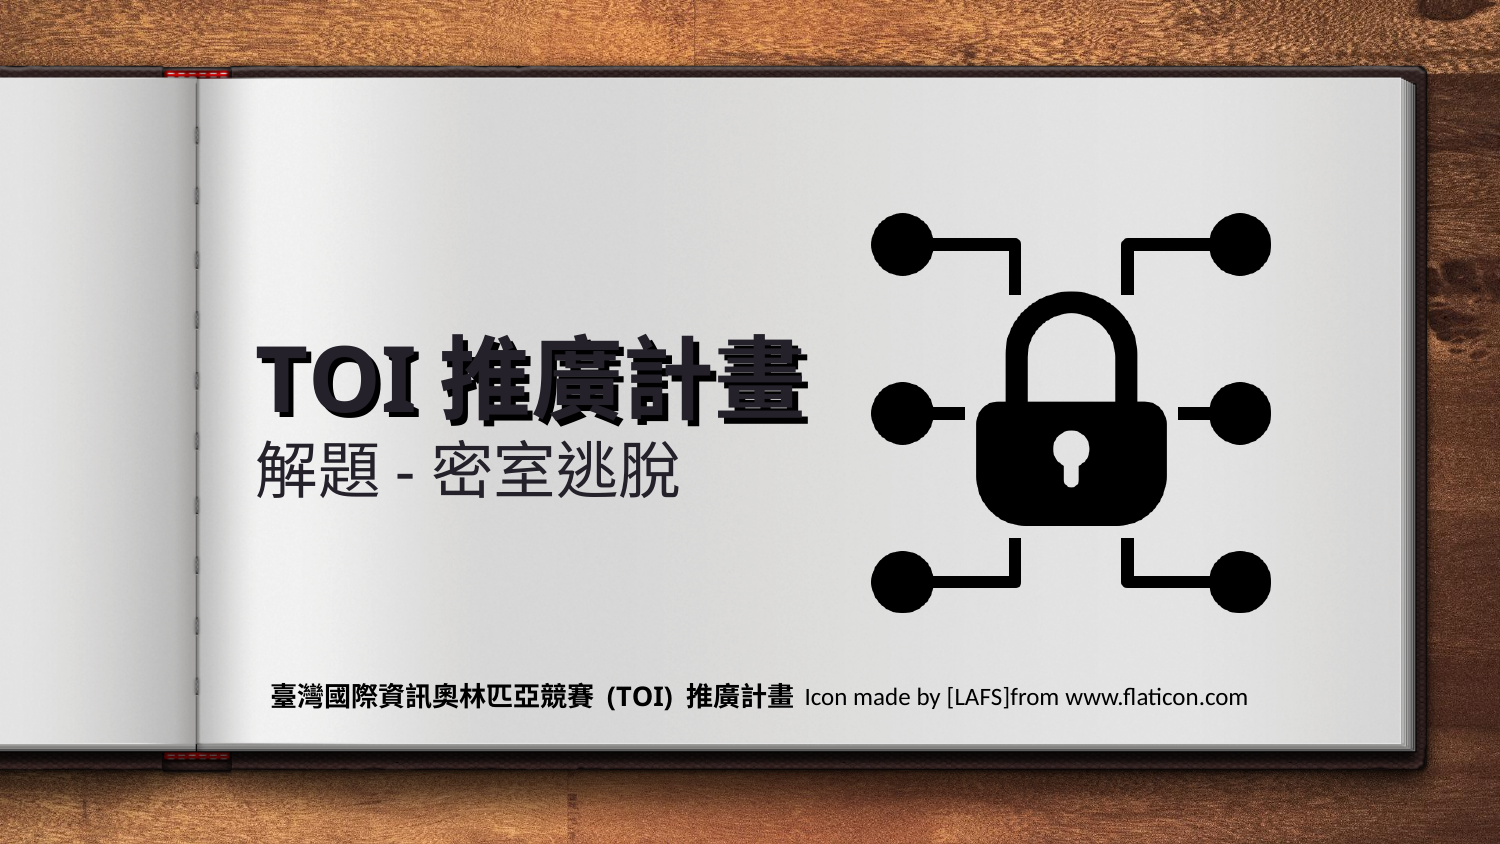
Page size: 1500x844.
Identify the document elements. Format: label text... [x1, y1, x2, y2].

title TOI推廣計畫 解題-密室逃脫 [240, 262, 871, 565]
picture [871, 213, 1271, 613]
text_box Icon made by [LAFS]from www.flaticon.com [790, 672, 1399, 718]
